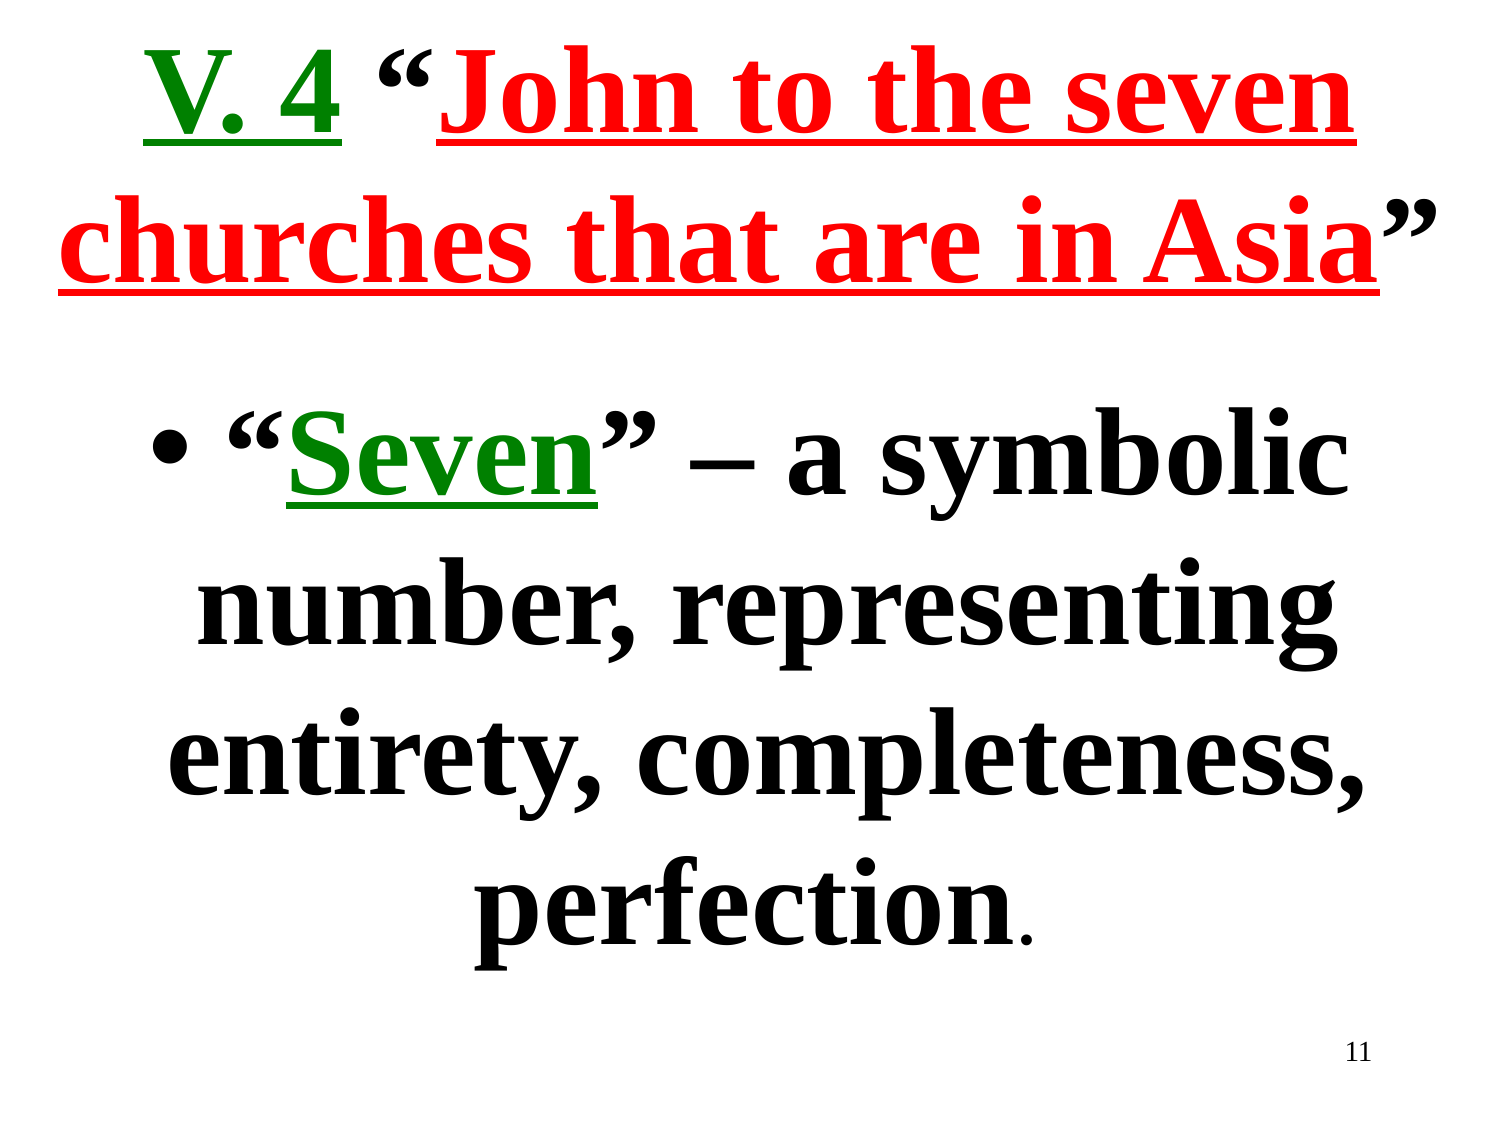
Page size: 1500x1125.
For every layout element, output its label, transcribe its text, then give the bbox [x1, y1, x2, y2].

text_box V. 4 “John to the seven churches that are in Asia” “Seven” – a symbolic number, representing entirety, completeness, perfection. [0, 0, 1500, 978]
text_box <number> [1074, 1025, 1388, 1100]
